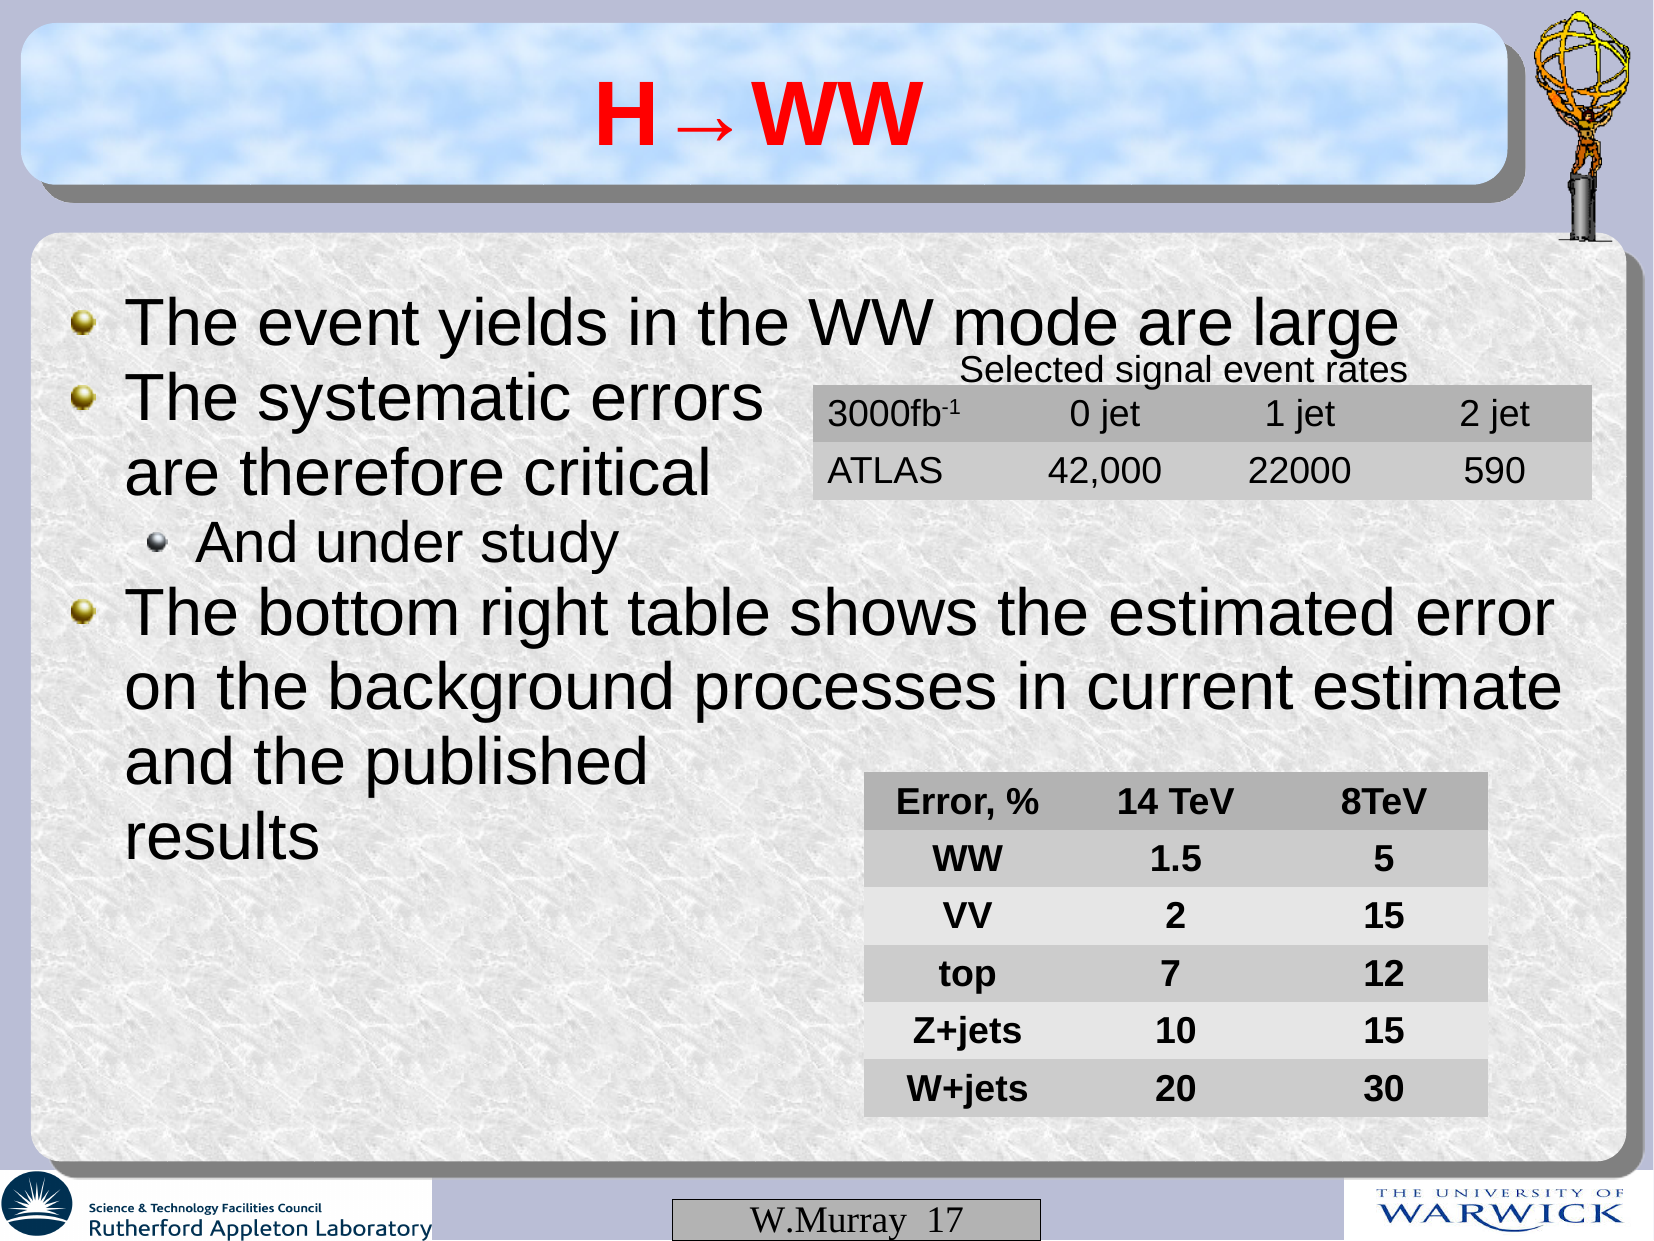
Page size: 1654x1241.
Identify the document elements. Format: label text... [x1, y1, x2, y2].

table_cell 10 [1072, 1002, 1280, 1059]
table_cell Z+jets [864, 1002, 1072, 1059]
table_cell 22000 [1202, 442, 1397, 500]
picture [20, 22, 1508, 181]
table_cell 12 [1280, 945, 1488, 1002]
table_cell 42,000 [1008, 442, 1202, 500]
table_header 0 jet [1008, 399, 1202, 442]
table_cell 5 [1280, 830, 1488, 887]
picture [1344, 1170, 1654, 1241]
table_cell 2 [1072, 887, 1280, 945]
list The event yields in the WW mode are large The systematic errors are therefore critical And under study The bottom right table shows the estimated error on the background processes in current estimate and the published results [53, 285, 1588, 1193]
table_cell W+jets [864, 1059, 1072, 1117]
table_header 3000fb-1 [813, 385, 1008, 442]
table_cell 30 [1280, 1059, 1488, 1117]
table_header 1 jet [1202, 399, 1397, 442]
table_cell top [864, 945, 1072, 1002]
picture [30, 0, 1654, 1162]
table_cell VV [864, 887, 1072, 945]
table_cell 590 [1397, 442, 1592, 500]
picture [0, 1170, 432, 1241]
table_cell ATLAS [813, 442, 1008, 500]
title H→WW [29, 39, 1489, 190]
table_header 2 jet [1397, 385, 1592, 442]
table_cell 15 [1280, 1002, 1488, 1059]
text_box Selected signal event rates [944, 341, 1453, 399]
table_header 8TeV [1280, 772, 1488, 830]
table_cell 20 [1072, 1059, 1280, 1117]
table_cell 1.5 [1072, 830, 1280, 887]
table_cell 15 [1280, 887, 1488, 945]
table_cell 7 [1072, 945, 1280, 1002]
table_header Error, % [864, 772, 1072, 830]
table_header 14 TeV [1072, 772, 1280, 830]
table_cell WW [864, 830, 1072, 887]
